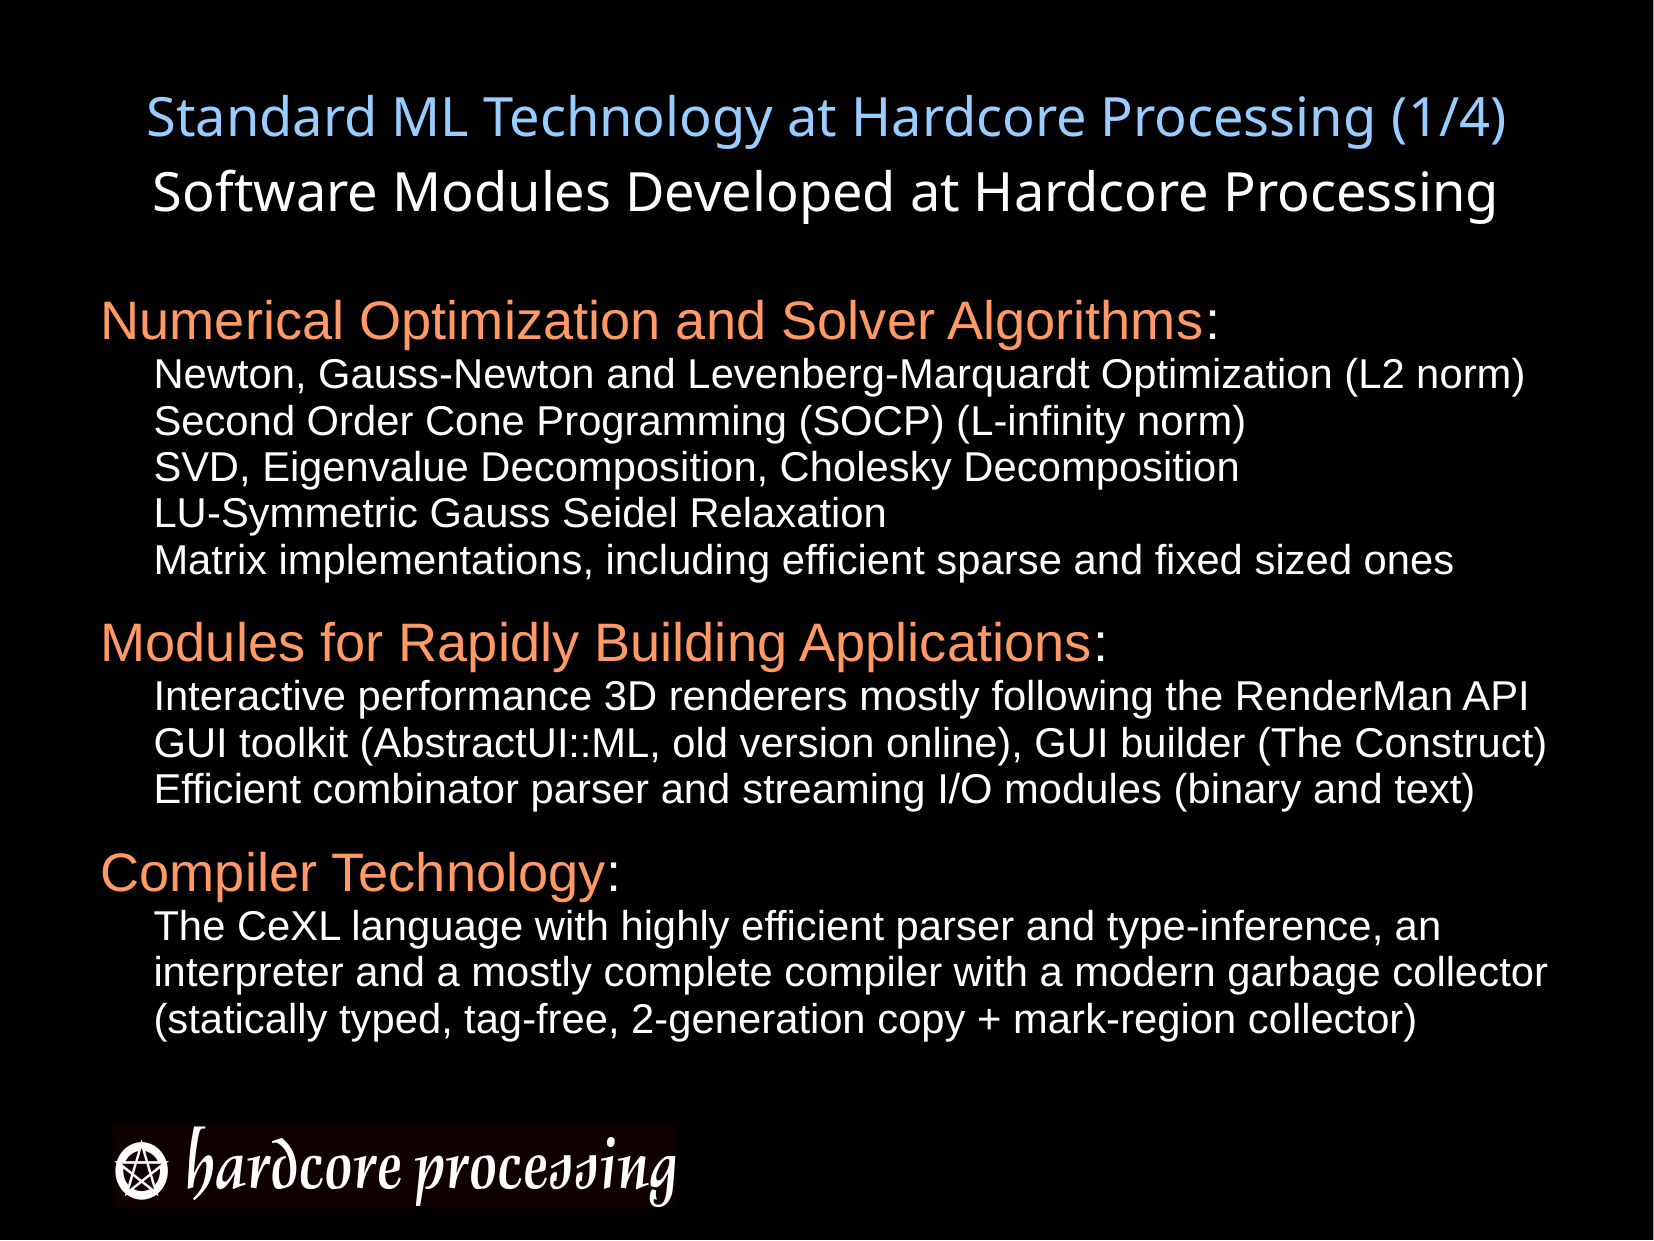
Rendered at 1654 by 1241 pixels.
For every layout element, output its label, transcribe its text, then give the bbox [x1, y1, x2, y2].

title Standard ML Technology at Hardcore Processing (1/4) Software Modules Developed at Hardcore Processing [82, 56, 1571, 250]
list Numerical Optimization and Solver Algorithms: Newton, Gauss-Newton and Levenberg-Marquardt Optimization (L2 norm) Second Order Cone Programming (SOCP) (L-infinity norm) SVD, Eigenvalue Decomposition, Cholesky Decomposition LU-Symmetric Gauss Seidel Relaxation Matrix implementations, including efficient sparse and fixed sized ones Modules for Rapidly Building Applications: Interactive performance 3D renderers mostly following the RenderMan API GUI toolkit (AbstractUI::ML, old version online), GUI builder (The Construct) Efficient combinator parser and streaming I/O modules (binary and text) Compiler Technology: The CeXL language with highly efficient parser and type-inference, an interpreter and a mostly complete compiler with a modern garbage collector (statically typed, tag-free, 2-generation copy + mark-region collector) [82, 290, 1576, 1124]
picture [113, 1125, 676, 1208]
chart [1537, 290, 1572, 1109]
